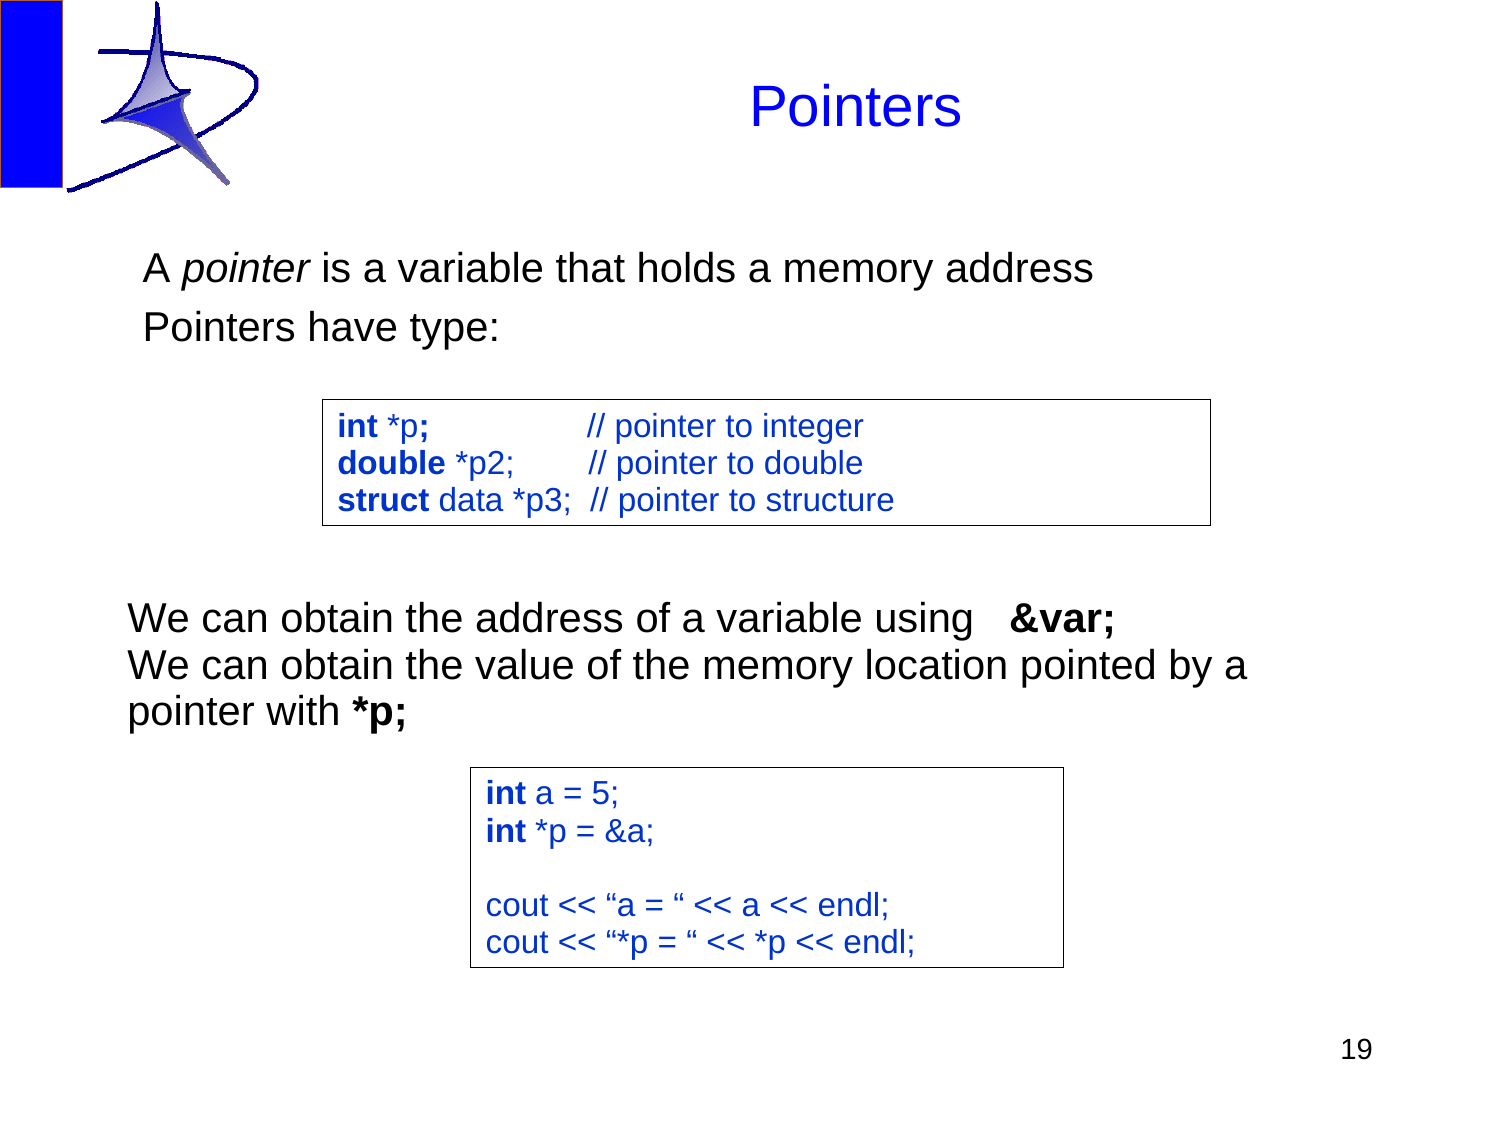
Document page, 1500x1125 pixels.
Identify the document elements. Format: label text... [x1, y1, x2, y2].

text_box int *p; // pointer to integer double *p2; // pointer to double struct data *p3; // pointer to structure [322, 399, 1211, 526]
text_box int a = 5; int *p = &a; cout << “a = “ << a << endl; cout << “*p = “ << *p << endl; [470, 767, 1064, 968]
text_box We can obtain the address of a variable using &var; We can obtain the value of the memory location pointed by a pointer with *p; [112, 587, 1388, 775]
picture [62, 0, 263, 197]
title Pointers [262, 24, 1450, 188]
list A pointer is a variable that holds a memory address Pointers have type: [124, 237, 1438, 426]
